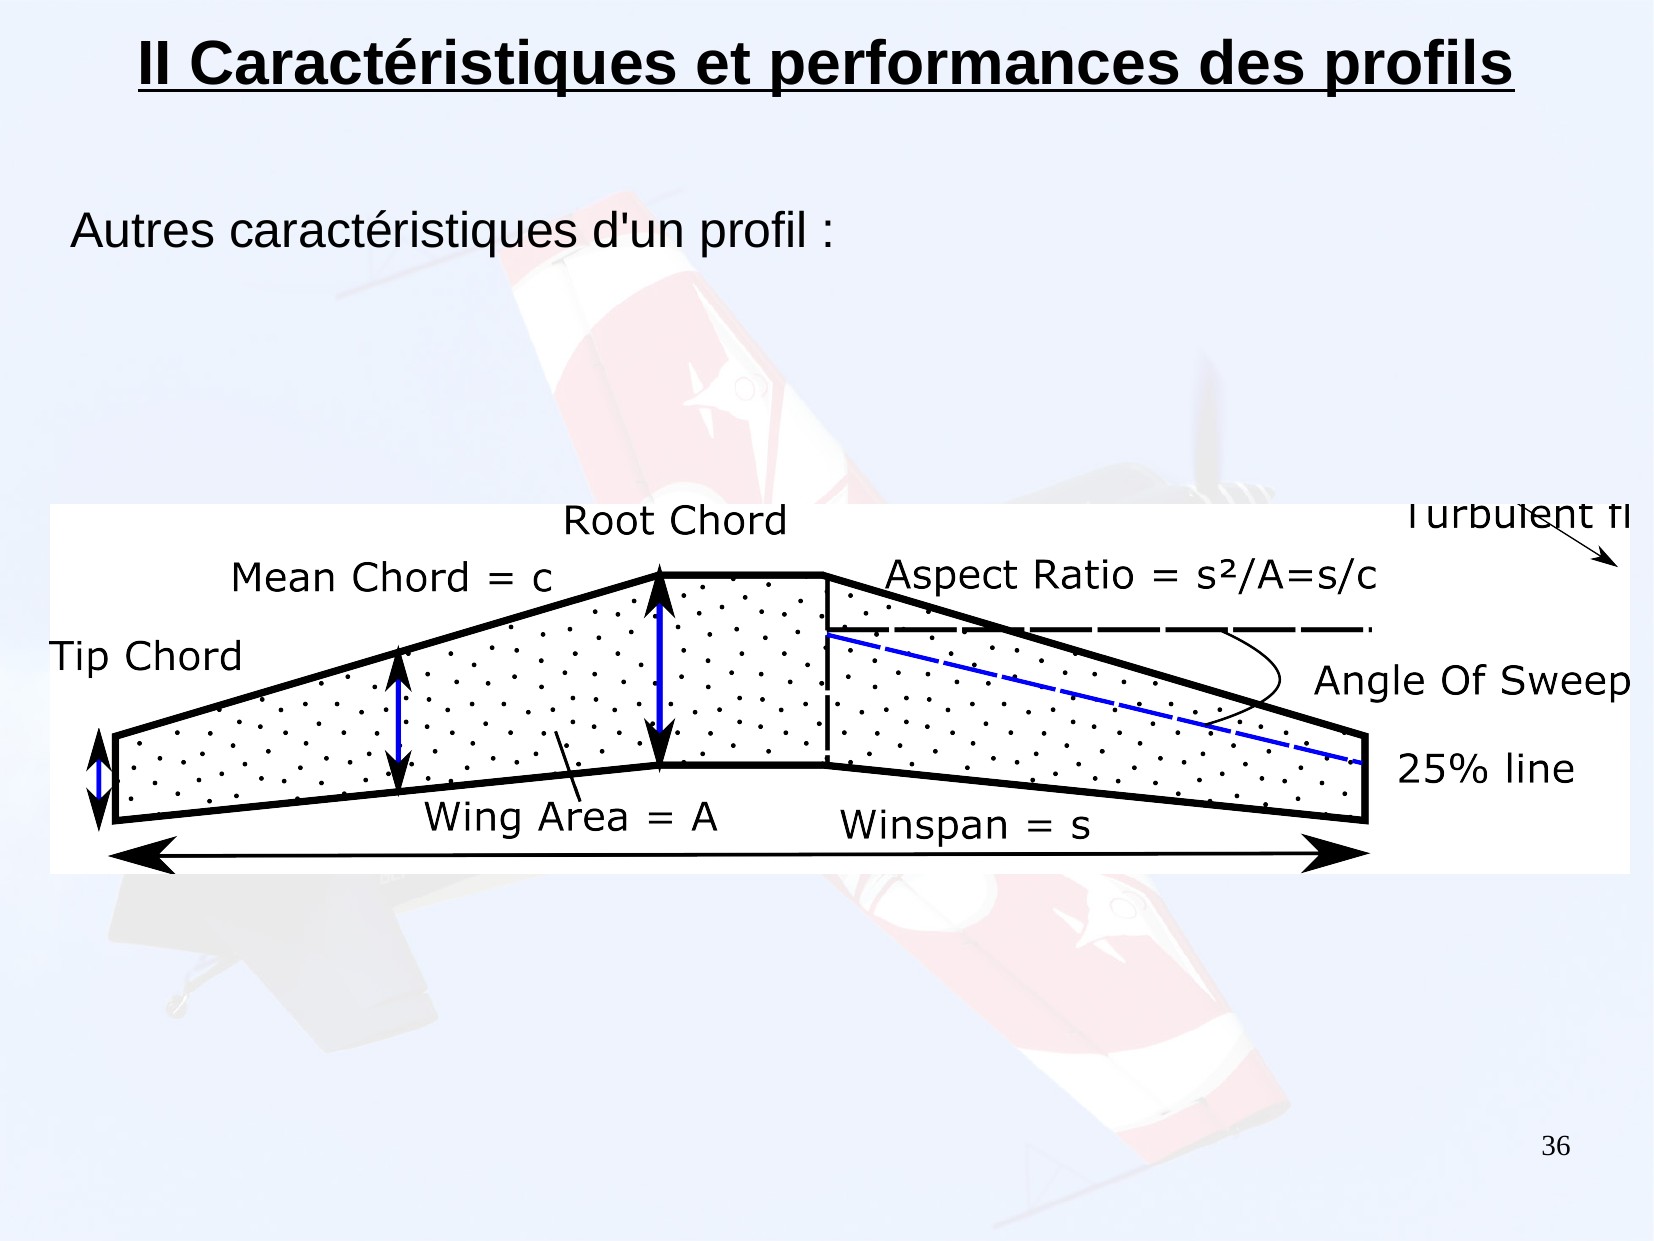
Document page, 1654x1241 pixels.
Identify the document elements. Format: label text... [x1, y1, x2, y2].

picture [0, 0, 1654, 1241]
subtitle Autres caractéristiques d'un profil : [70, 202, 1560, 504]
title II Caractéristiques et performances des profils [82, 11, 1571, 115]
